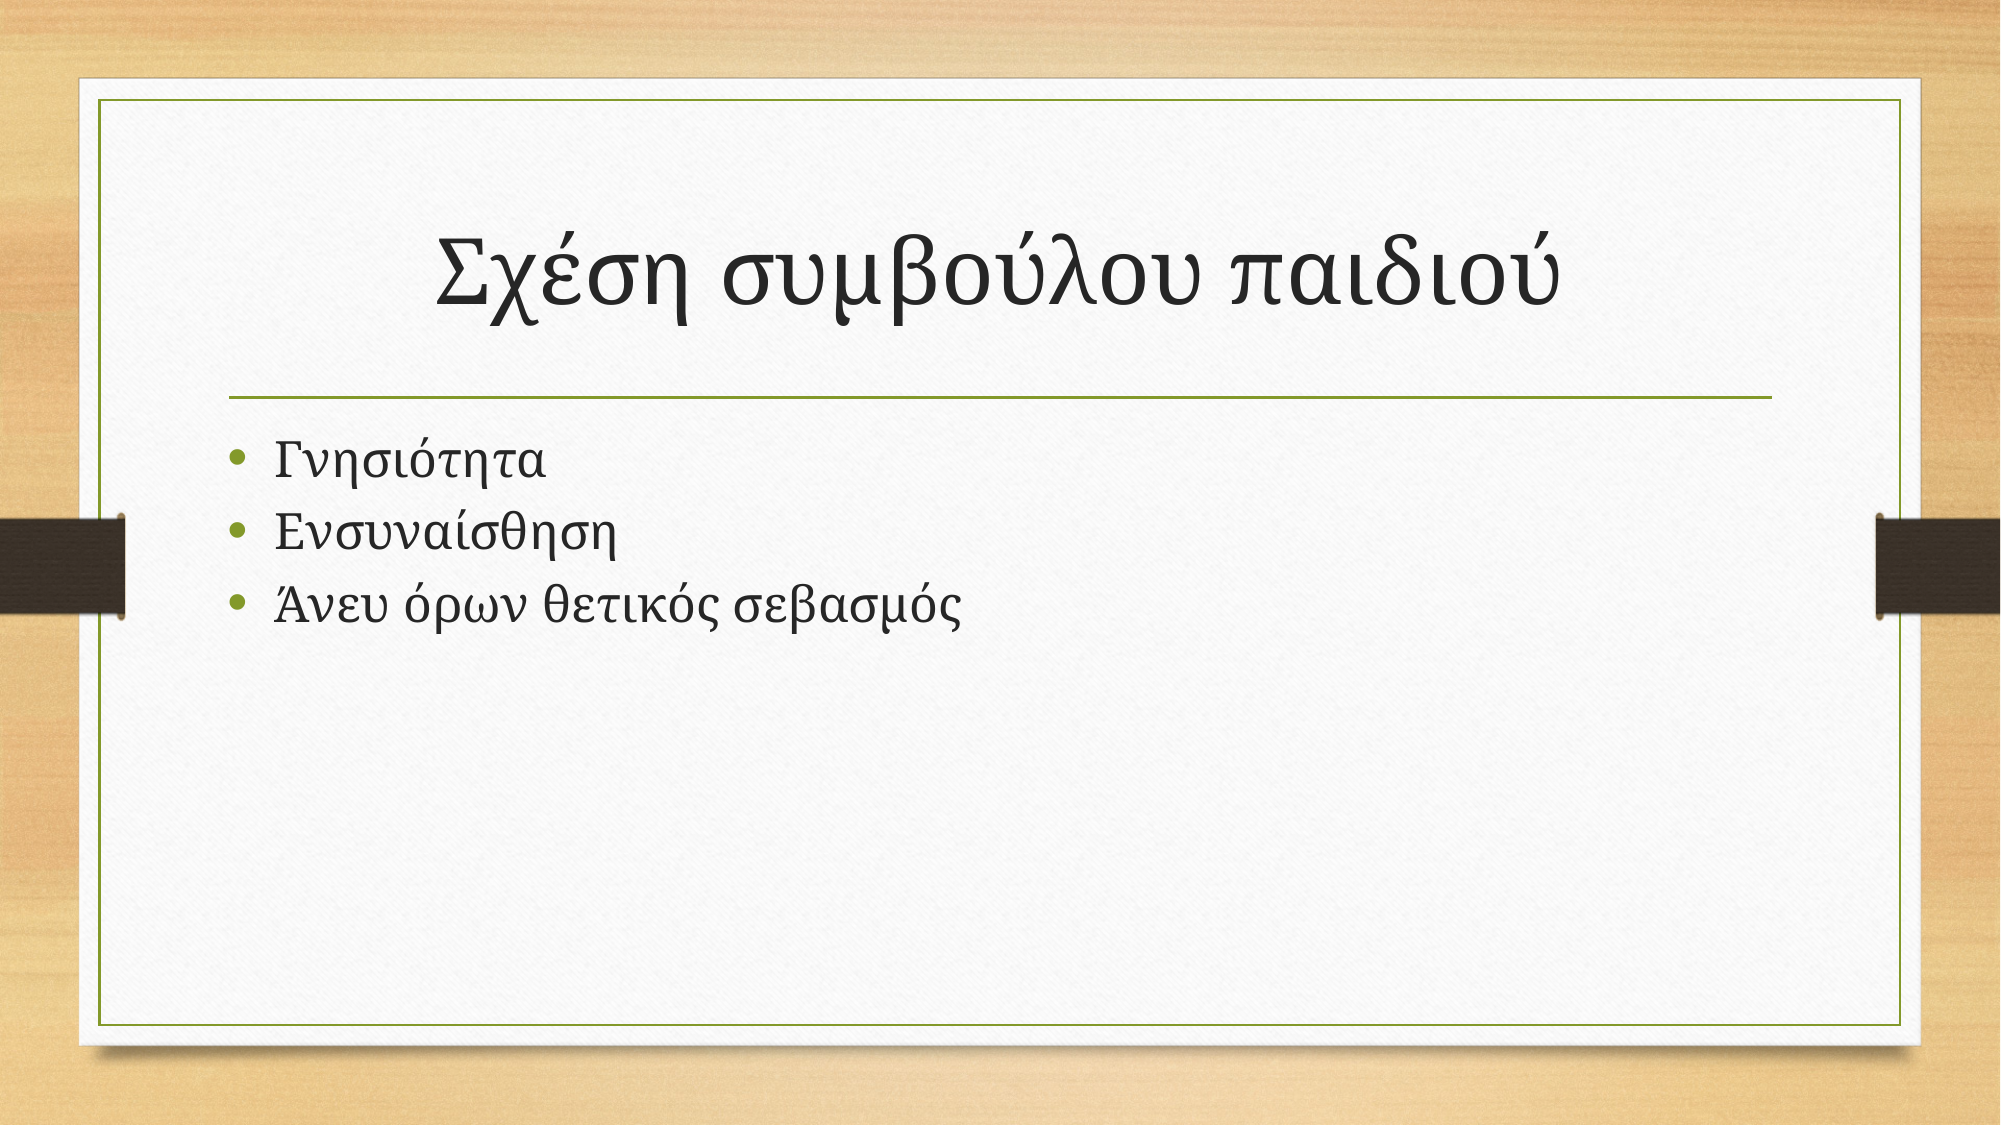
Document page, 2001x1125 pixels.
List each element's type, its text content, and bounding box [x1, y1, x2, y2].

list Γνησιότητα Ενσυναίσθηση Άνευ όρων θετικός σεβασμός [212, 419, 1788, 964]
title Σχέση συμβούλου παιδιού [212, 161, 1788, 376]
